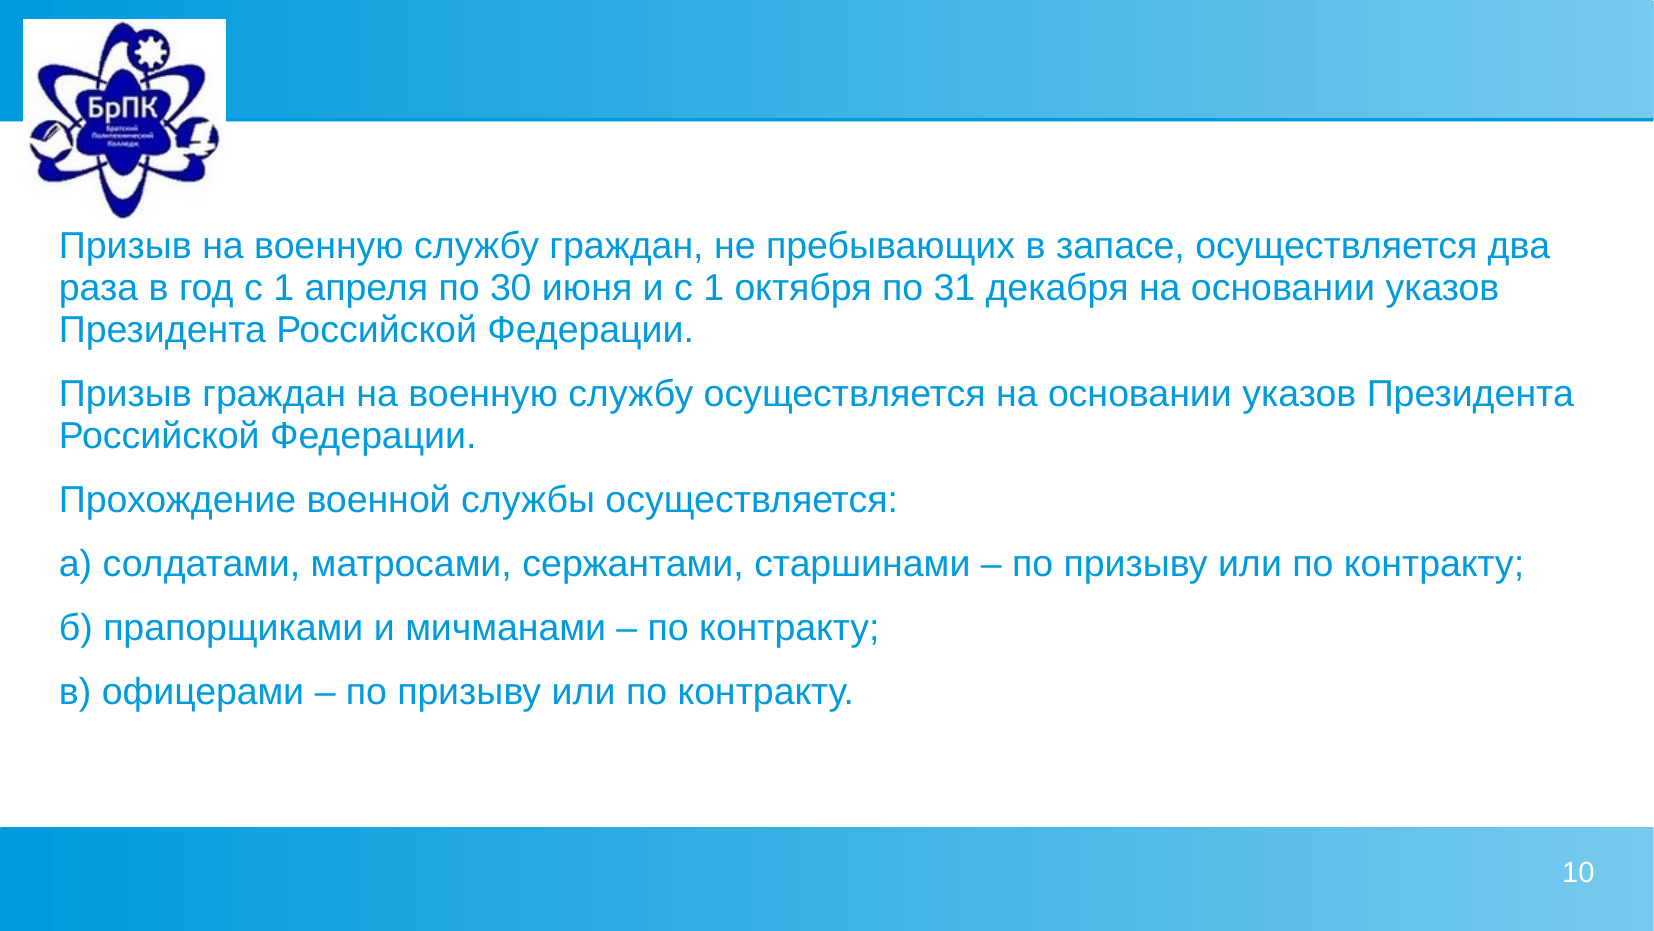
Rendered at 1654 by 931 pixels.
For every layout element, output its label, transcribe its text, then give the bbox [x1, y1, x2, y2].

list Призыв на военную службу граждан, не пребывающих в запасе, осуществляется два раза в год с 1 апреля по 30 июня и с 1 октября по 31 декабря на основании указов Президента Российской Федерации. Призыв граждан на военную службу осуществляется на основании указов Президента Российской Федерации. Прохождение военной службы осуществляется: а) солдатами, матросами, сержантами, старшинами – по призыву или по контракту; б) прапорщиками и мичманами – по контракту; в) офицерами – по призыву или по контракту. [59, 224, 1595, 815]
picture [23, 20, 226, 222]
